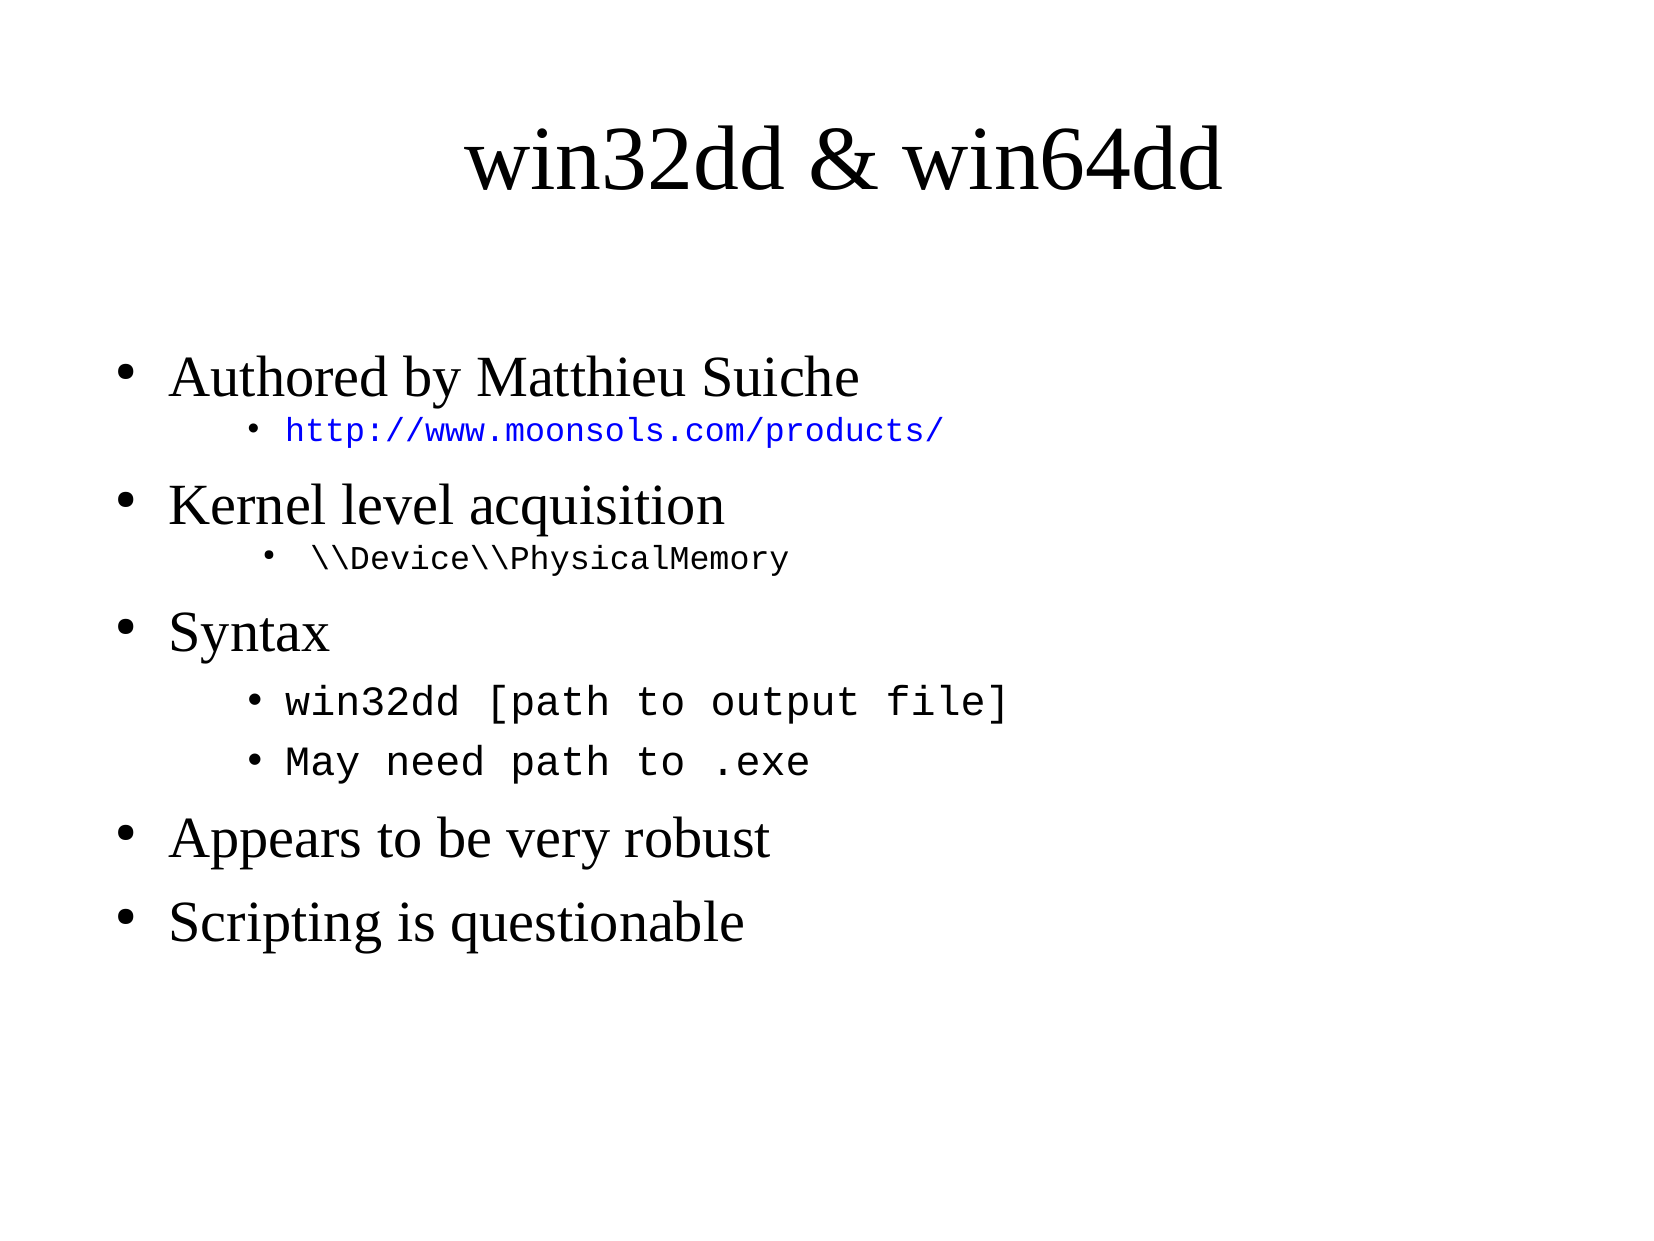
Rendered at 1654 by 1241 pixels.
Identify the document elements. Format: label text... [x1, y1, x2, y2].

list Authored by Matthieu Suiche http://www.moonsols.com/products/ Kernel level acquisition \\Device\\PhysicalMemory Syntax win32dd [path to output file] May need path to .exe Appears to be very robust Scripting is questionable [82, 330, 1571, 1150]
title win32dd & win64dd [82, 49, 1571, 257]
